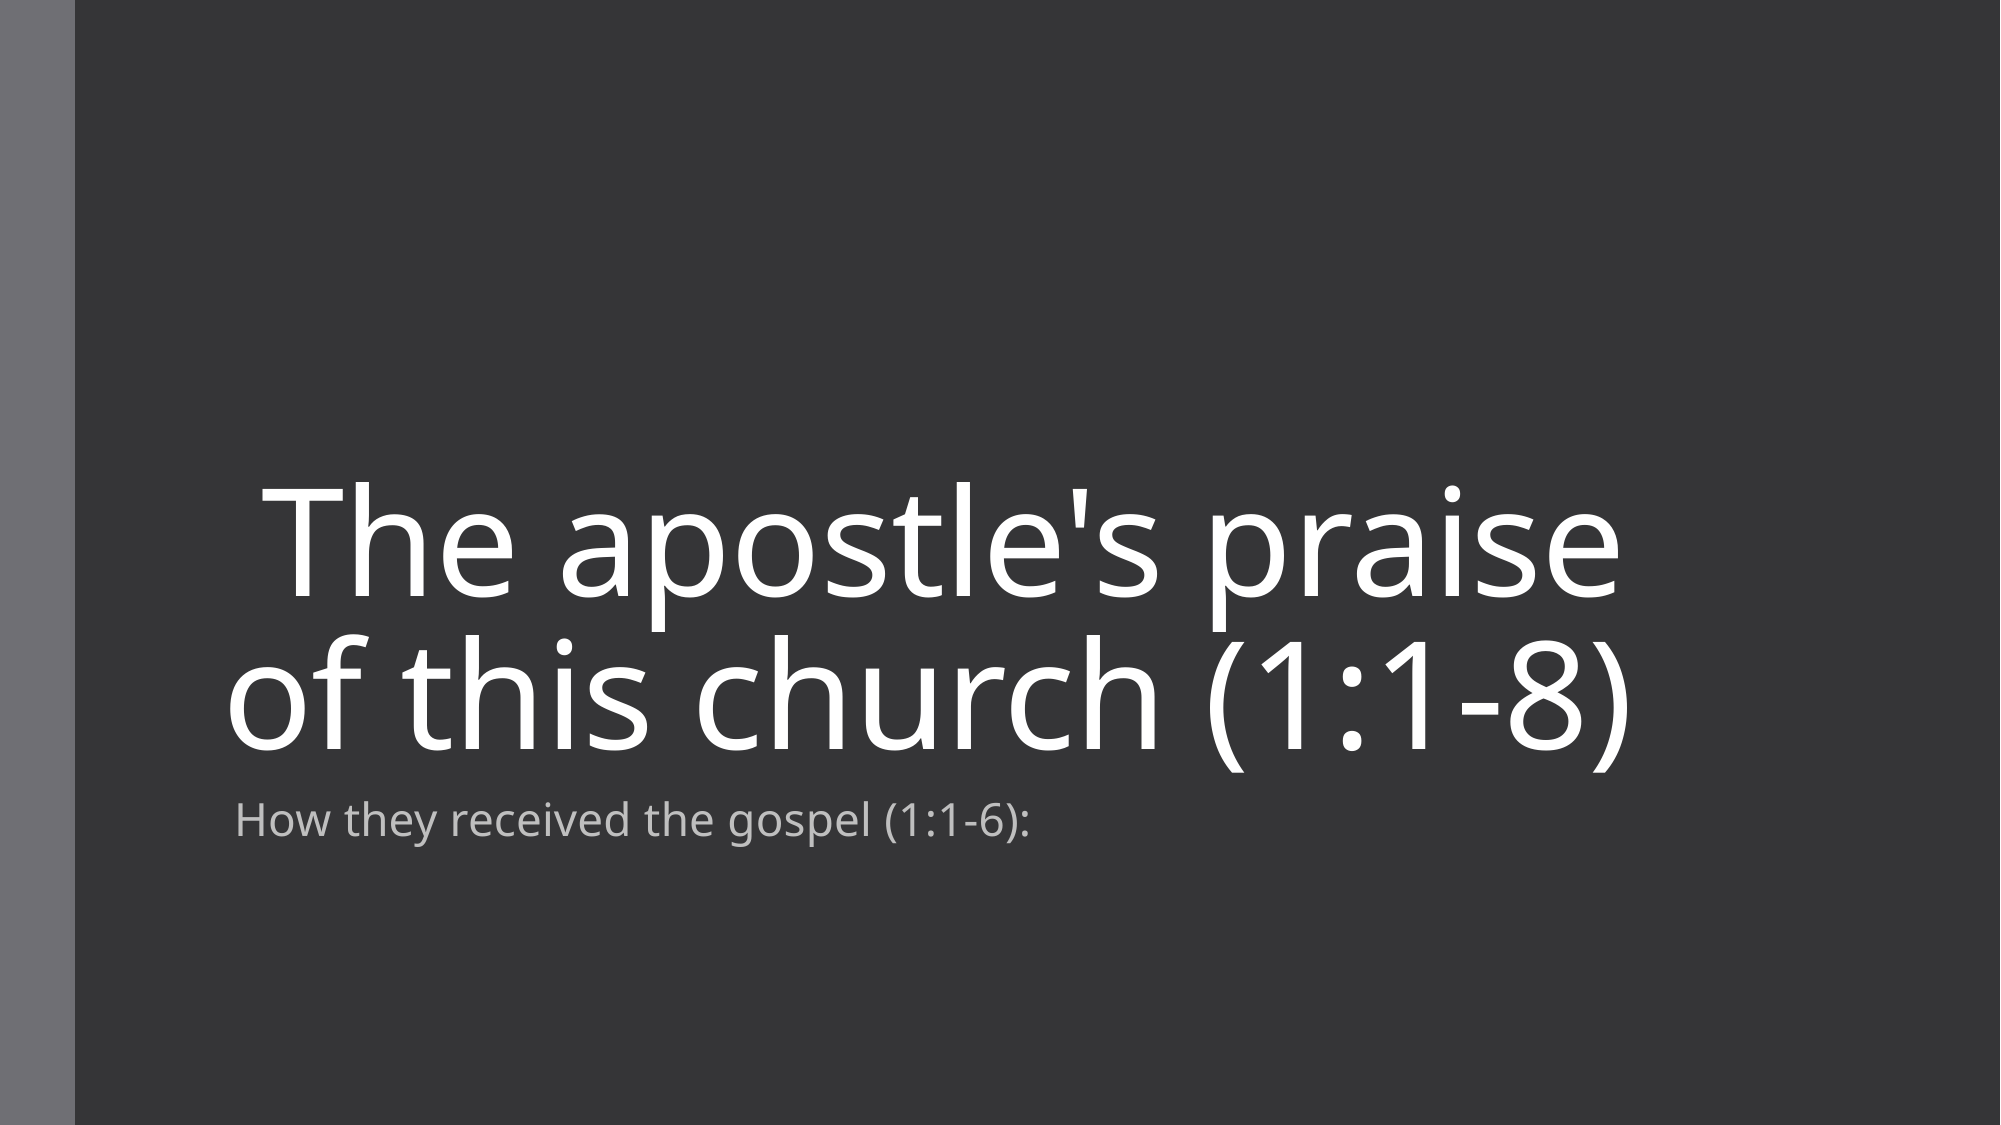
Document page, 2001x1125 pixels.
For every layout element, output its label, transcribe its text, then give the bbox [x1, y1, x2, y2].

title The apostle's praise of this church (1:1-8) [206, 124, 1752, 787]
subtitle How they received the gospel (1:1-6): [206, 787, 1752, 1066]
